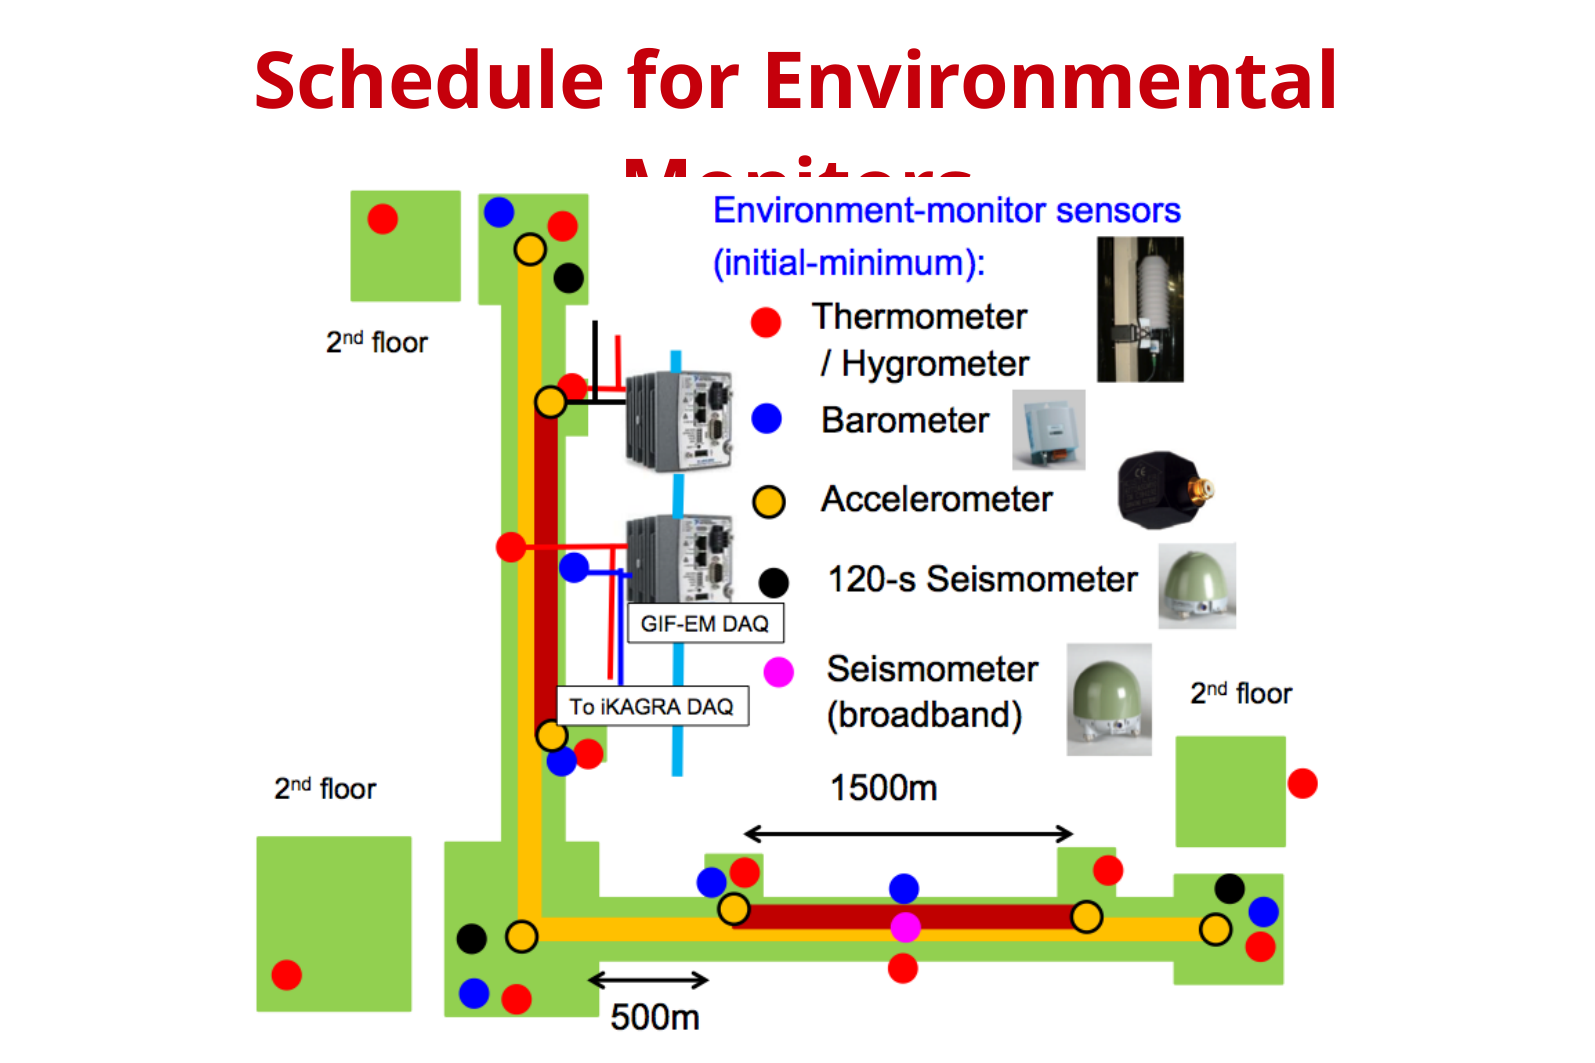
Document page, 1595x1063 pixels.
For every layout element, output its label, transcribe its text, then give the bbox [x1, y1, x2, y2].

picture [236, 177, 1329, 1034]
title Schedule for Environmental Monitors [79, 42, 1515, 220]
